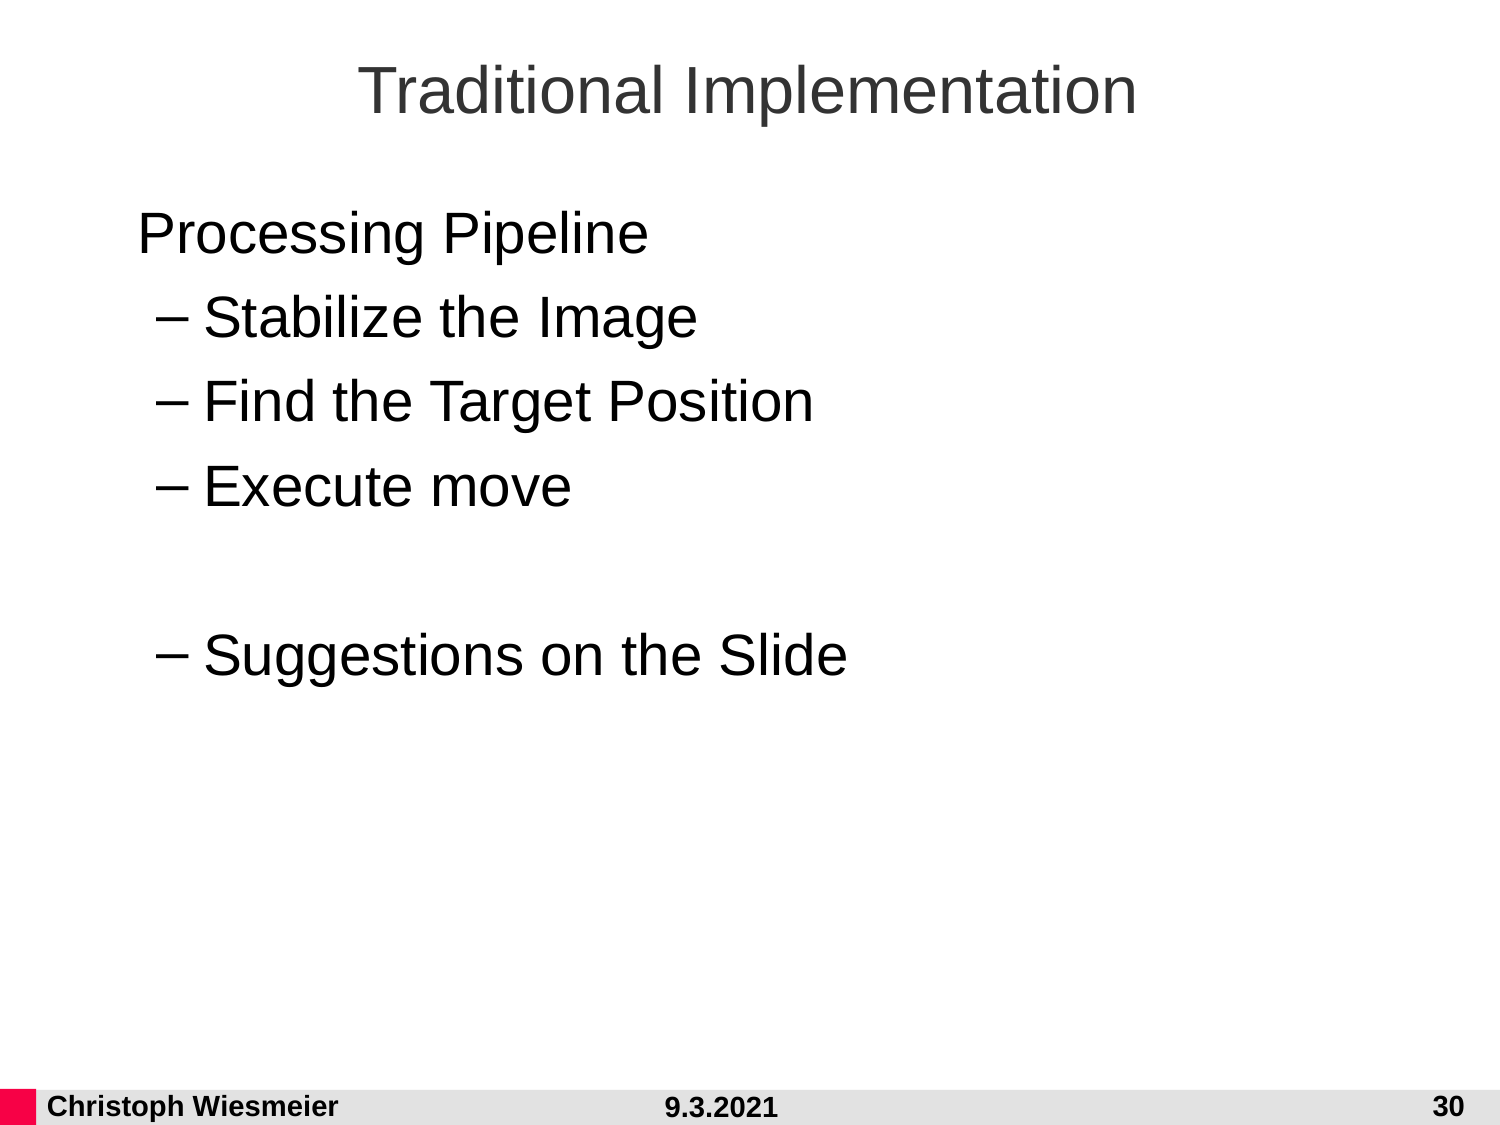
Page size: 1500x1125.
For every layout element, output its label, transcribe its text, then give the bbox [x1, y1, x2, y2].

list Processing Pipeline Stabilize the Image Find the Target Position Execute move Suggestions on the Slide [66, 187, 1417, 1058]
title Traditional Implementation [79, 25, 1417, 149]
